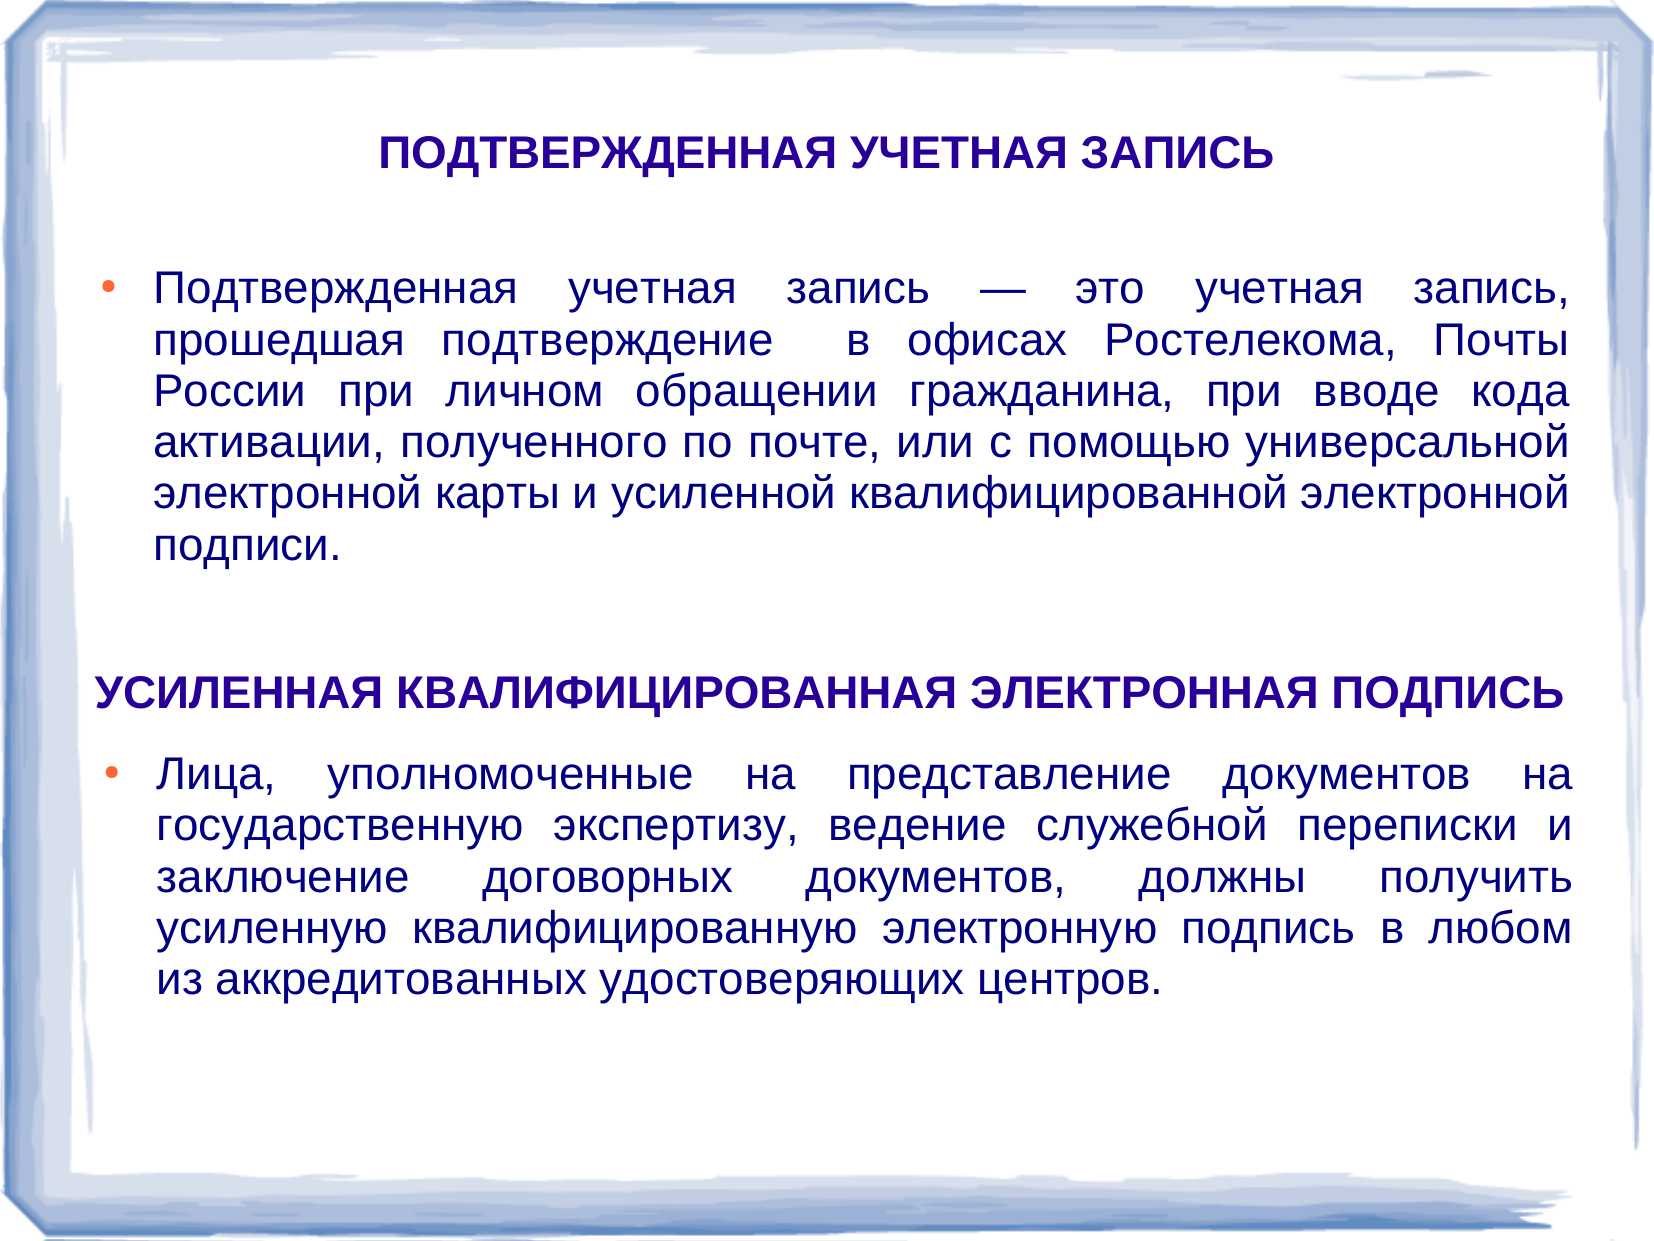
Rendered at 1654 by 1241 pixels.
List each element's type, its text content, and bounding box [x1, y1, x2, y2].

title ПОДТВЕРЖДЕННАЯ УЧЕТНАЯ ЗАПИСЬ [82, 49, 1571, 257]
list УСИЛЕННАЯ КВАЛИФИЦИРОВАННАЯ ЭЛЕКТРОННАЯ ПОДПИСЬ Лица, уполномоченные на представление документов на государственную экспертизу, ведение служебной переписки и заключение договорных документов, должны получить усиленную квалифицированную электронную подпись в любом из аккредитованных удостоверяющих центров. [85, 667, 1574, 1167]
picture [0, 0, 1654, 1241]
list Подтвержденная учетная запись — это учетная запись, прошедшая подтверждение в офисах Ростелекома, Почты России при личном обращении гражданина, при вводе кода активации, полученного по почте, или с помощью универсальной электронной карты и усиленной квалифицированной электронной подписи. [82, 262, 1571, 727]
